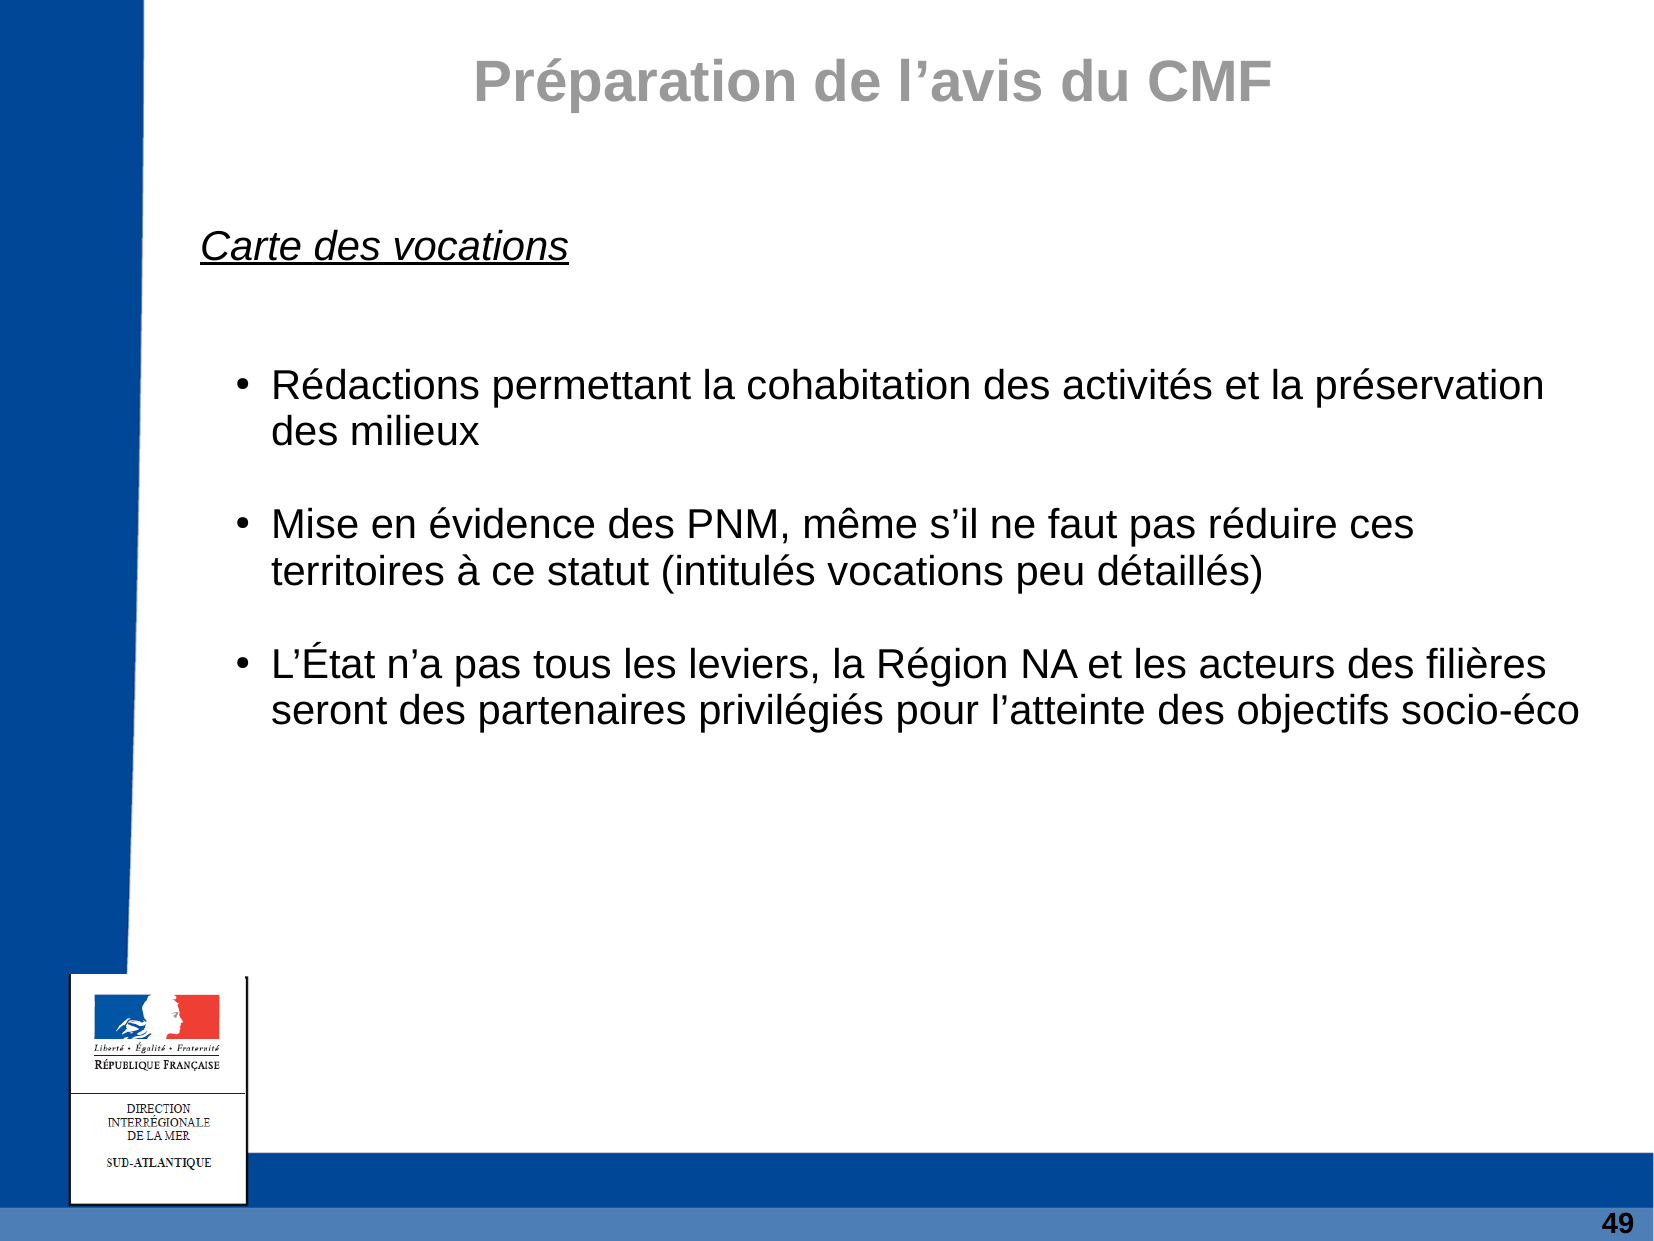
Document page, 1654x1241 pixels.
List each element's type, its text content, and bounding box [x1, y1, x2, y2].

text_box Préparation de l’avis du CMF [106, 41, 1642, 189]
text_box Carte des vocations Rédactions permettant la cohabitation des activités et la préservation des milieux Mise en évidence des PNM, même s’il ne faut pas réduire ces territoires à ce statut (intitulés vocations peu détaillés) L’État n’a pas tous les leviers, la Région NA et les acteurs des filières seront des partenaires privilégiés pour l’atteinte des objectifs socio-éco [185, 214, 1615, 1117]
picture [0, 0, 1654, 1241]
